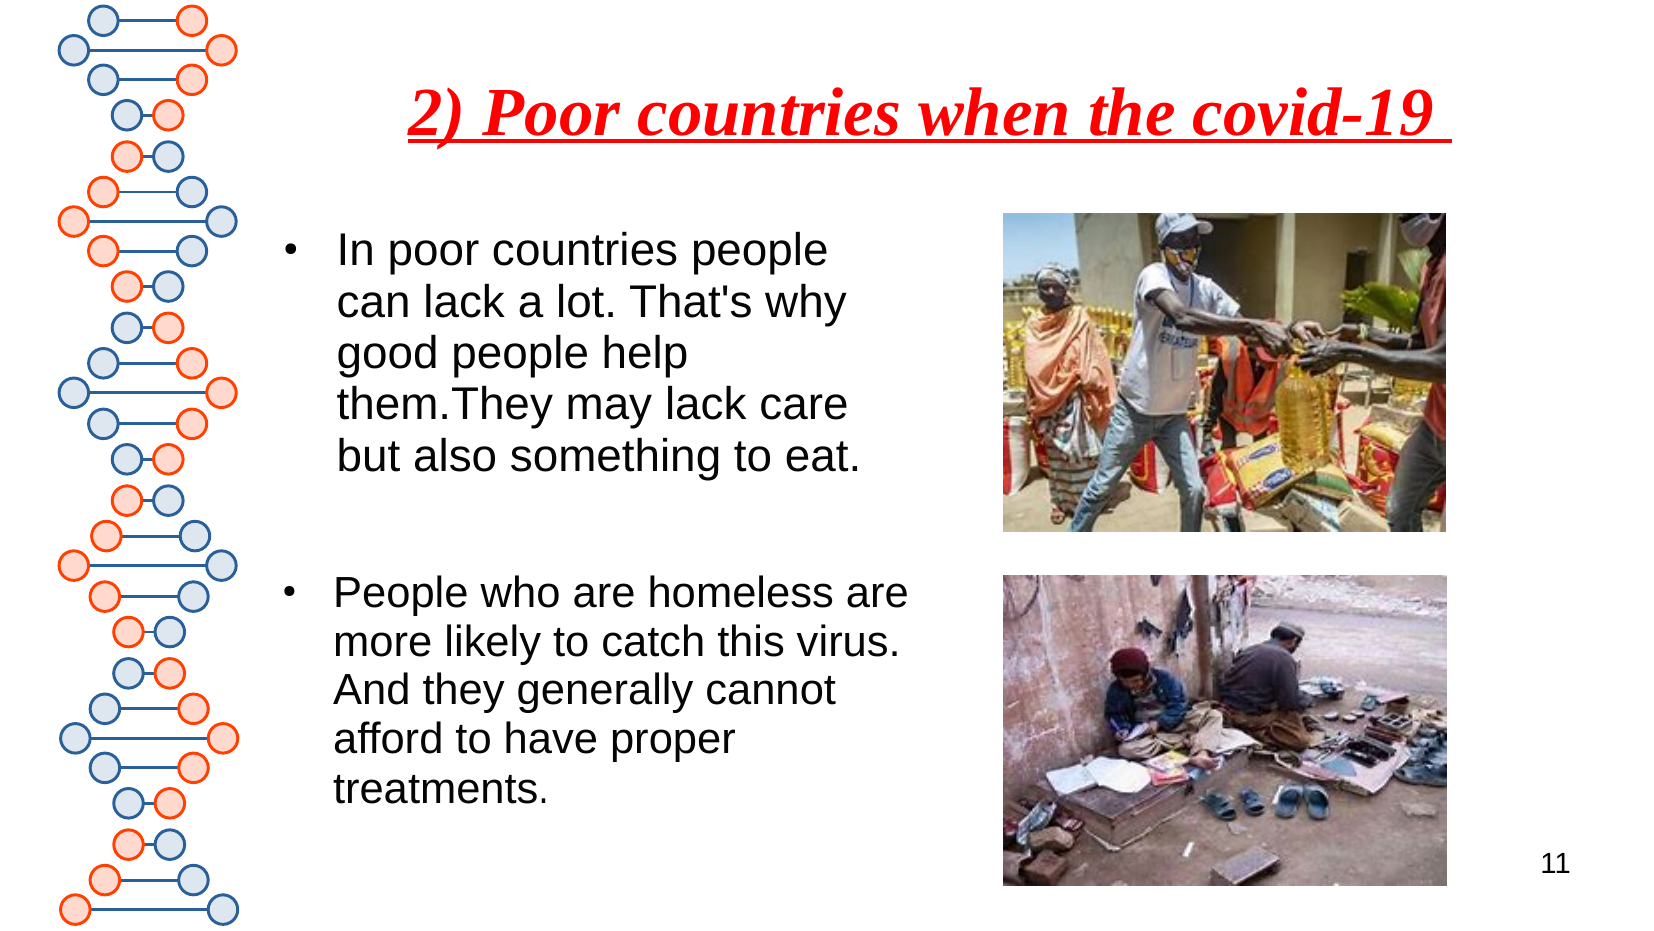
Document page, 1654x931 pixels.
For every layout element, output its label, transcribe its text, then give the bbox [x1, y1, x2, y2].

list In poor countries people can lack a lot. That's why good people help them.They may lack care but also something to eat. [265, 224, 915, 482]
picture [1003, 213, 1446, 532]
title 2) Poor countries when the covid-19 [265, 35, 1595, 189]
list People who are homeless are more likely to catch this virus. And they generally cannot afford to have proper treatments. [265, 493, 915, 815]
picture [1003, 575, 1447, 886]
